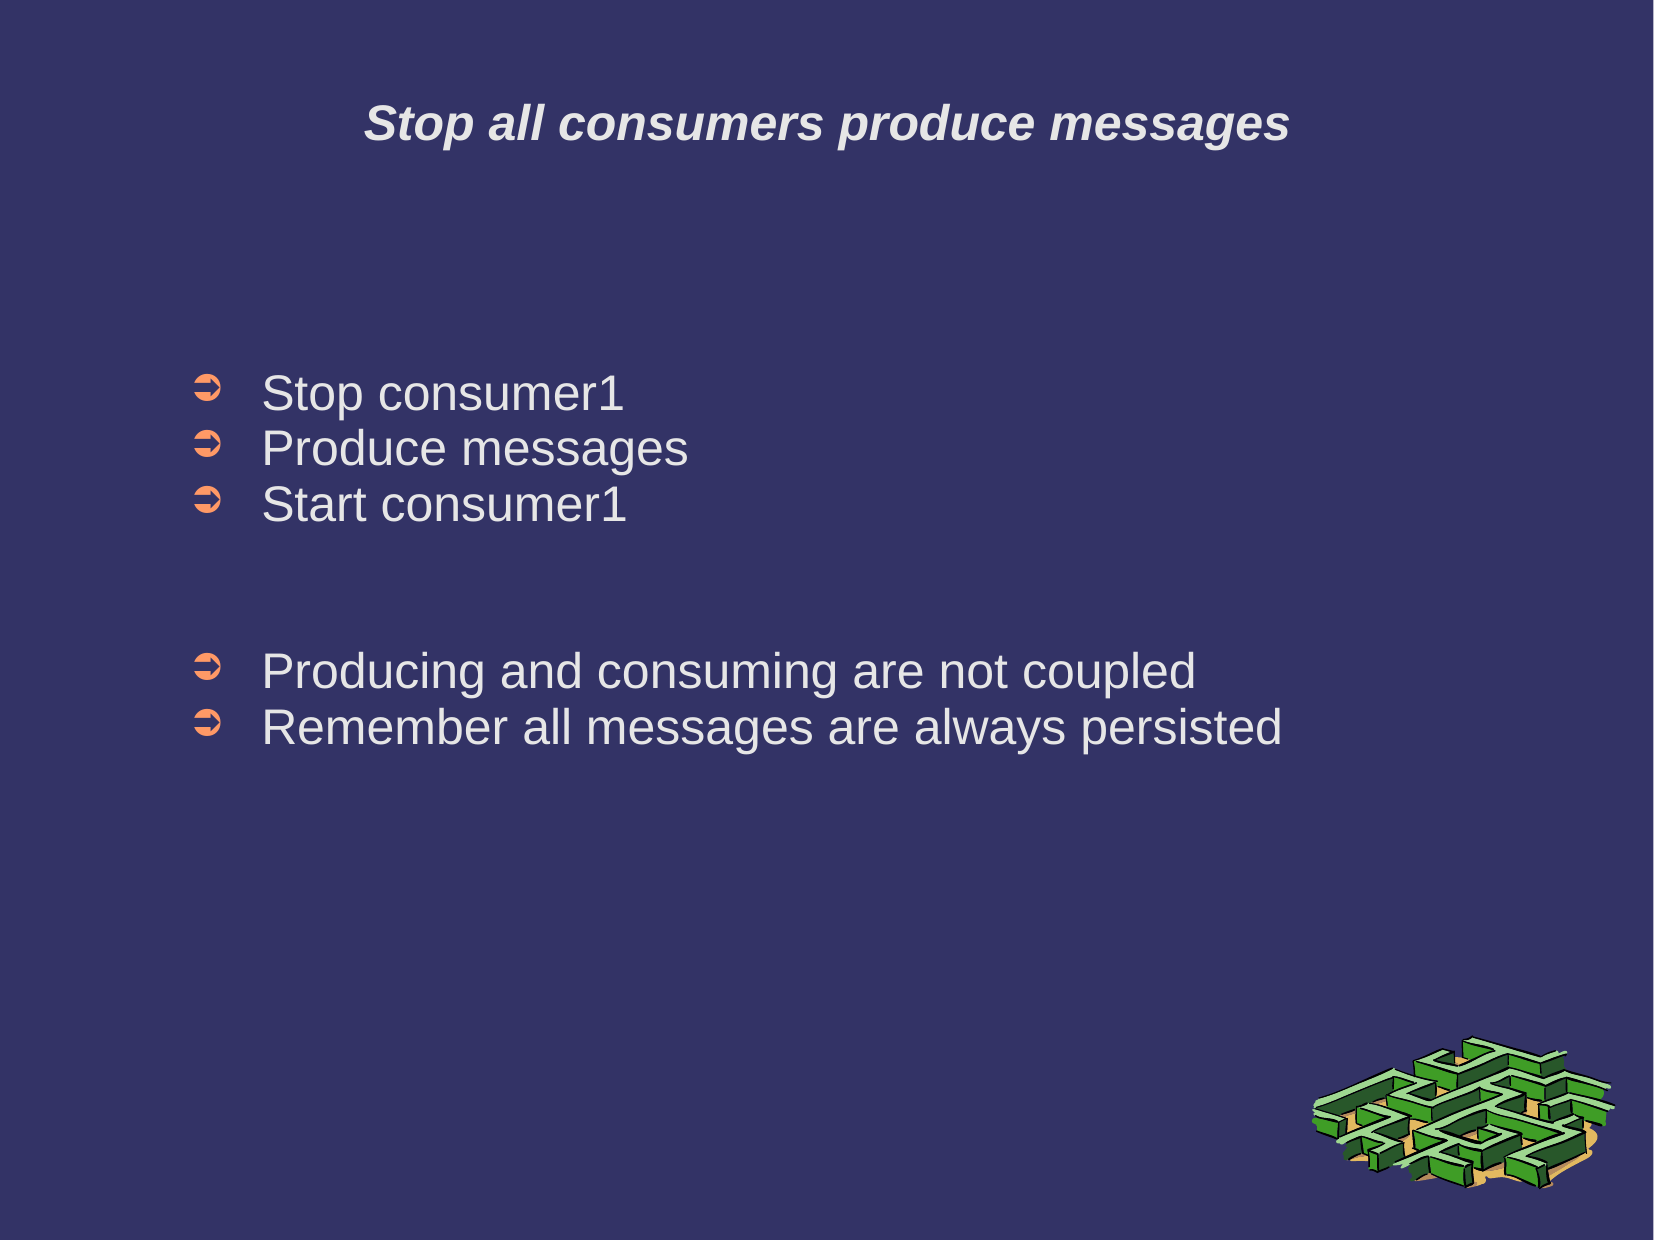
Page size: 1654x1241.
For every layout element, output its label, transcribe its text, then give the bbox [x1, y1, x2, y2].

list Stop consumer1 Produce messages Start consumer1 Producing and consuming are not coupled Remember all messages are always persisted [178, 364, 1570, 1147]
title Stop all consumers produce messages [121, 19, 1534, 227]
